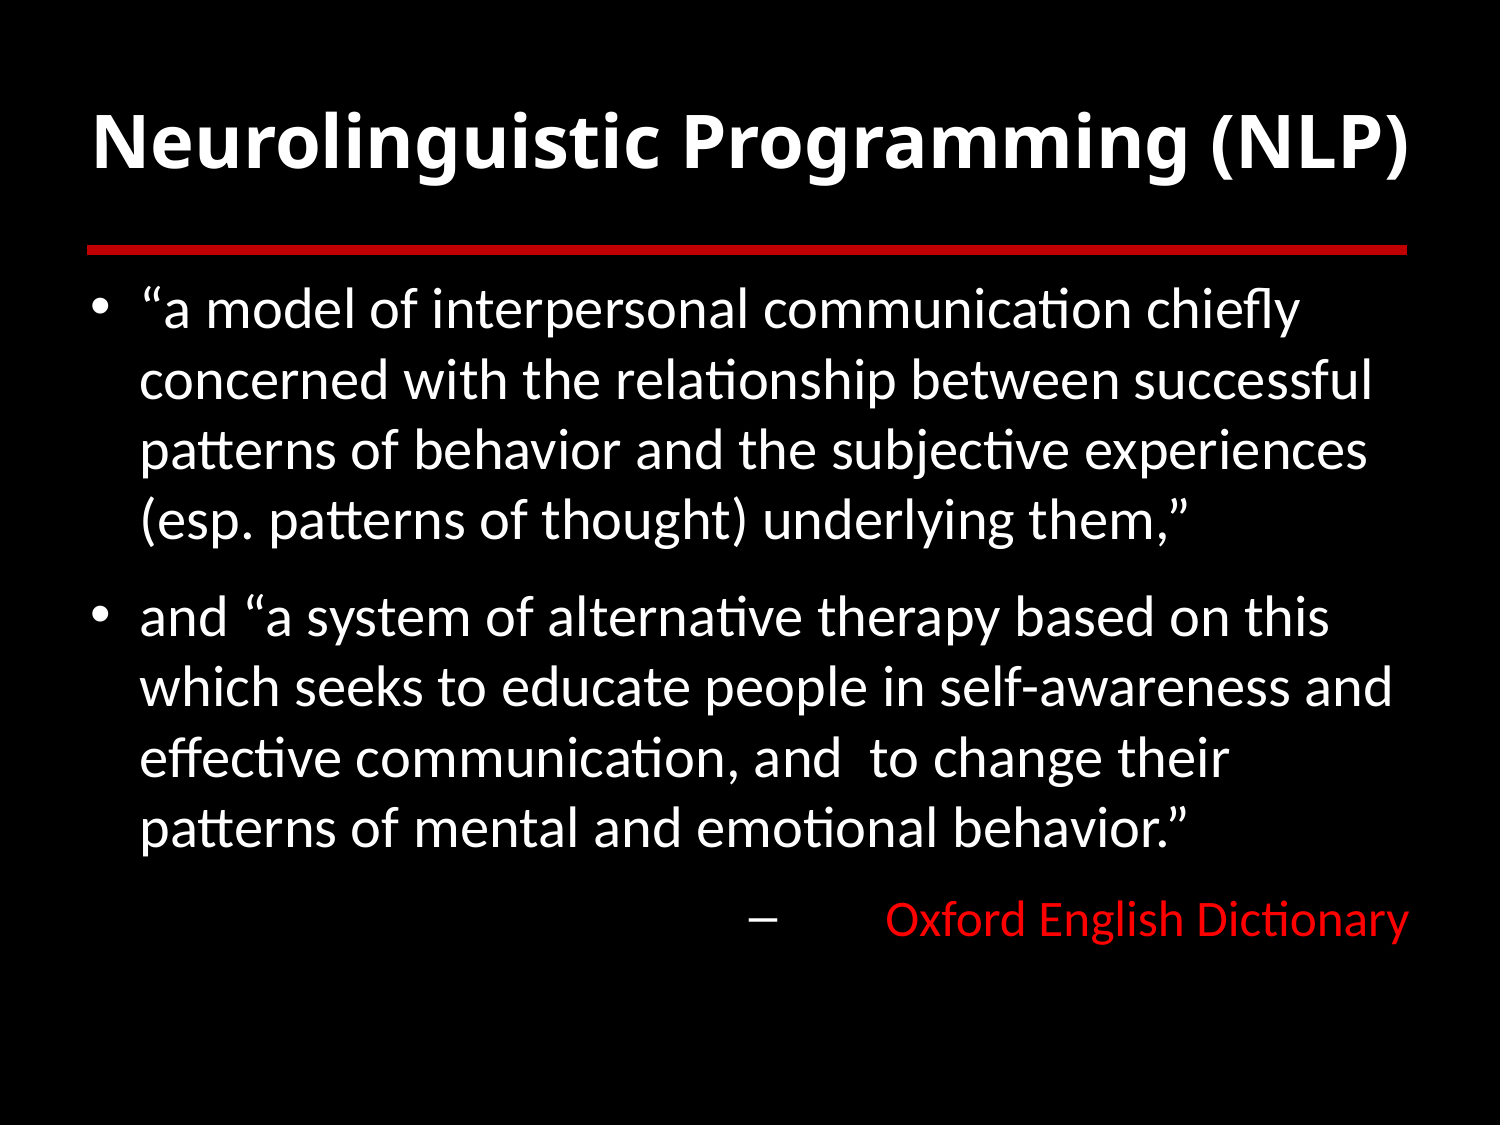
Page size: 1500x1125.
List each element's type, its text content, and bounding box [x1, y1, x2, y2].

title Neurolinguistic Programming (NLP) [75, 45, 1425, 233]
list “a model of interpersonal communication chiefly concerned with the relationship between successful patterns of behavior and the subjective experiences (esp. patterns of thought) underlying them,” and “a system of alternative therapy based on this which seeks to educate people in self-awareness and effective communication, and to change their patterns of mental and emotional behavior.” Oxford English Dictionary [75, 262, 1425, 1005]
